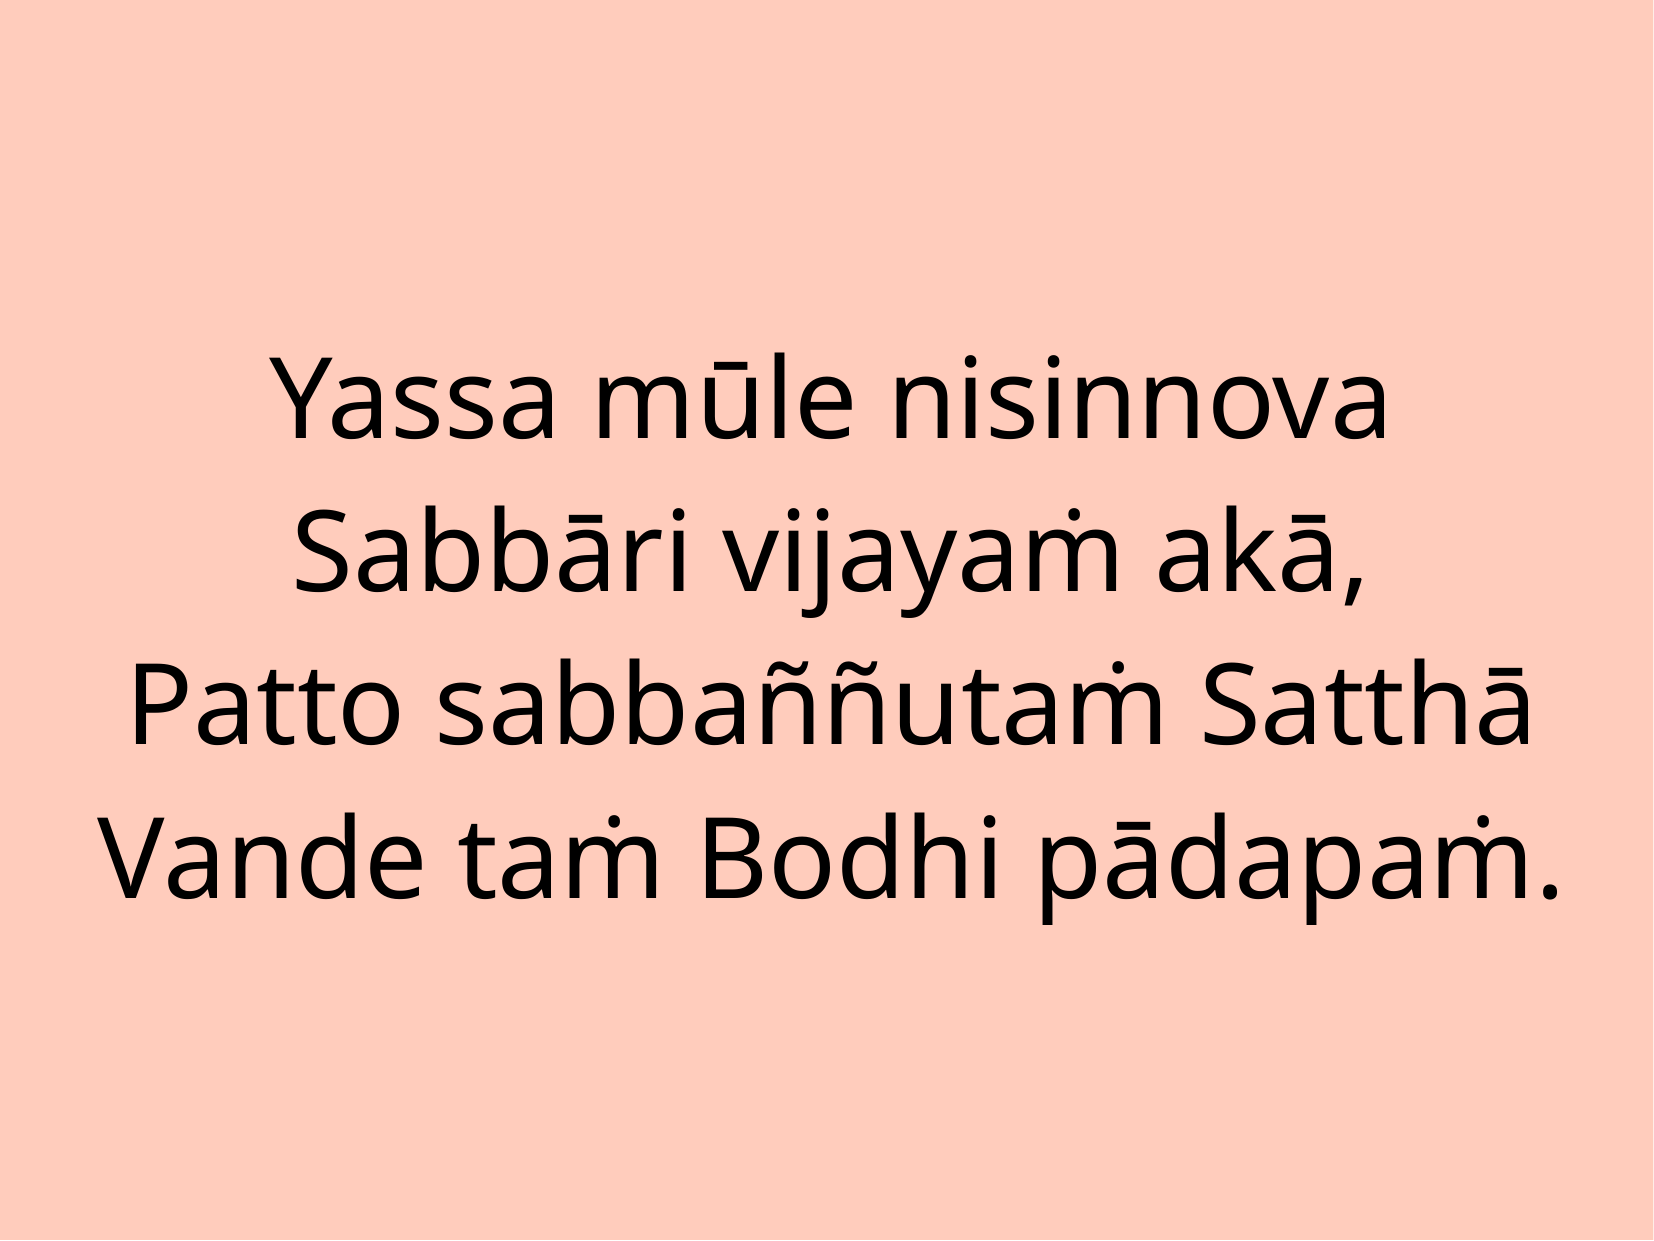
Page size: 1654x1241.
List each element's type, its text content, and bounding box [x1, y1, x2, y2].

subtitle Yassa mūle nisinnova Sabbāri vijayaṁ akā, Patto sabbaññutaṁ Satthā Vande taṁ Bodhi pādapaṁ. [45, 1, 1618, 1241]
